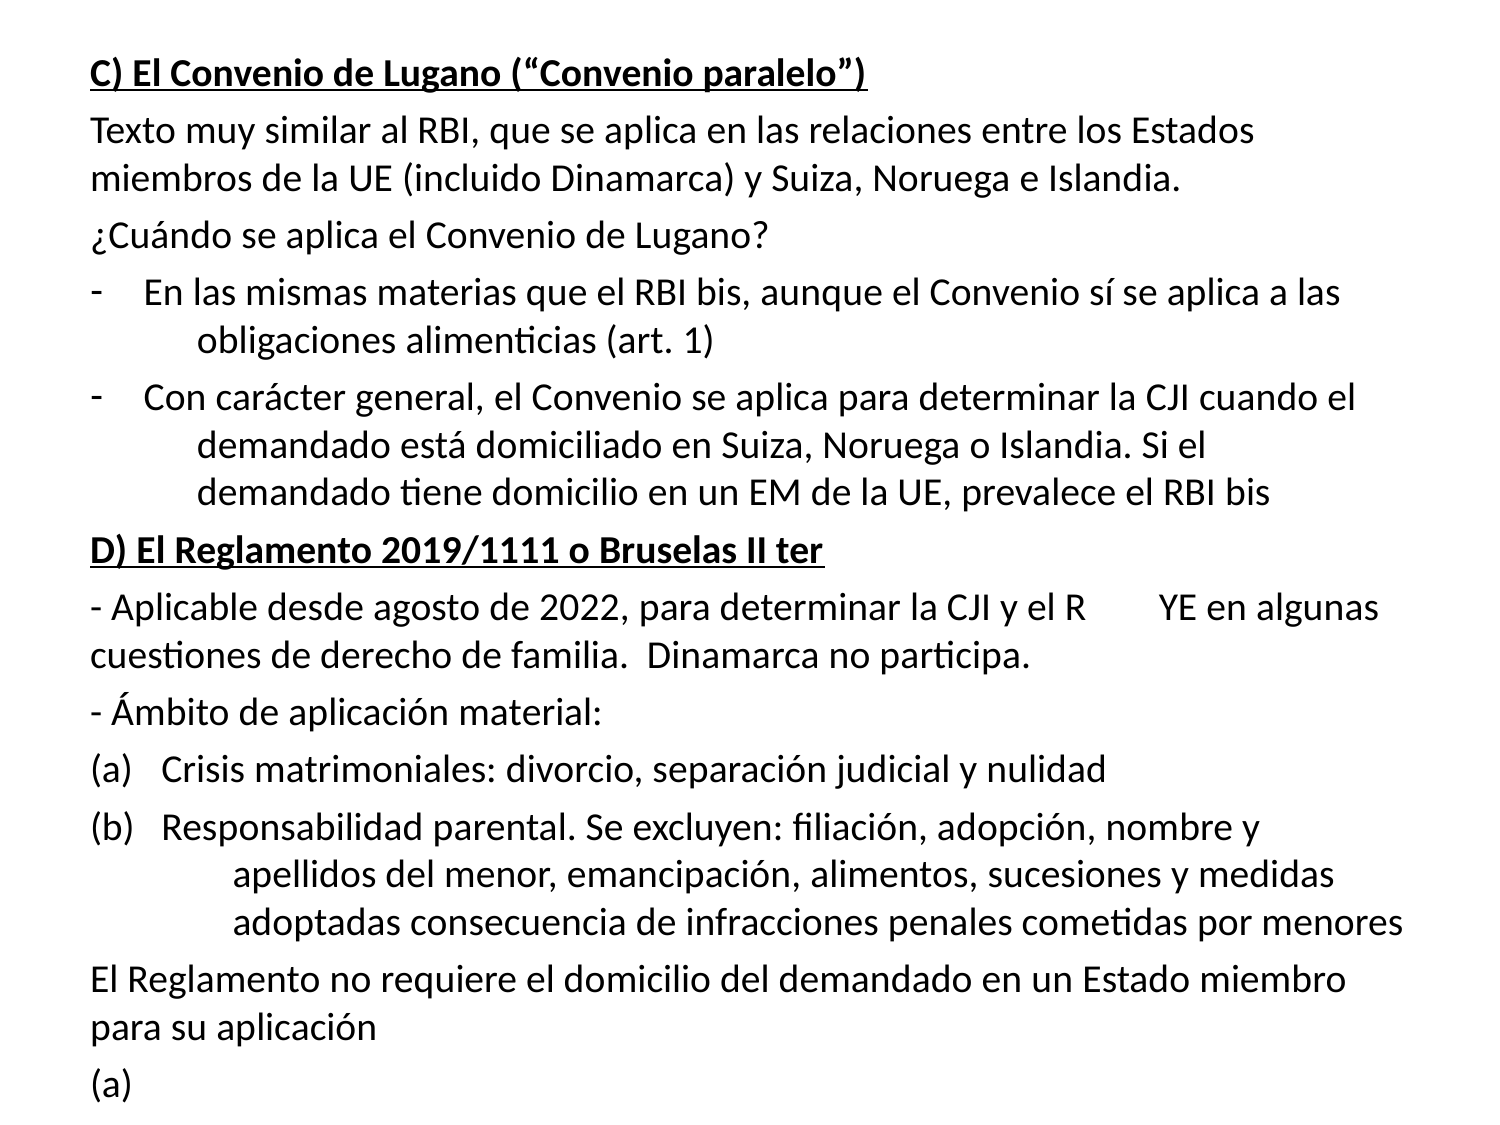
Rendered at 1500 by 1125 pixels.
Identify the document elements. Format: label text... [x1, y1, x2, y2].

list C) El Convenio de Lugano (“Convenio paralelo”) Texto muy similar al RBI, que se aplica en las relaciones entre los Estados miembros de la UE (incluido Dinamarca) y Suiza, Noruega e Islandia. ¿Cuándo se aplica el Convenio de Lugano? En las mismas materias que el RBI bis, aunque el Convenio sí se aplica a las obligaciones alimenticias (art. 1) Con carácter general, el Convenio se aplica para determinar la CJI cuando el demandado está domiciliado en Suiza, Noruega o Islandia. Si el demandado tiene domicilio en un EM de la UE, prevalece el RBI bis D) El Reglamento 2019/1111 o Bruselas II ter - Aplicable desde agosto de 2022, para determinar la CJI y el R YE en algunas cuestiones de derecho de familia. Dinamarca no participa. - Ámbito de aplicación material: Crisis matrimoniales: divorcio, separación judicial y nulidad Responsabilidad parental. Se excluyen: filiación, adopción, nombre y apellidos del menor, emancipación, alimentos, sucesiones y medidas adoptadas consecuencia de infracciones penales cometidas por menores El Reglamento no requiere el domicilio del demandado en un Estado miembro para su aplicación [75, 38, 1426, 1078]
